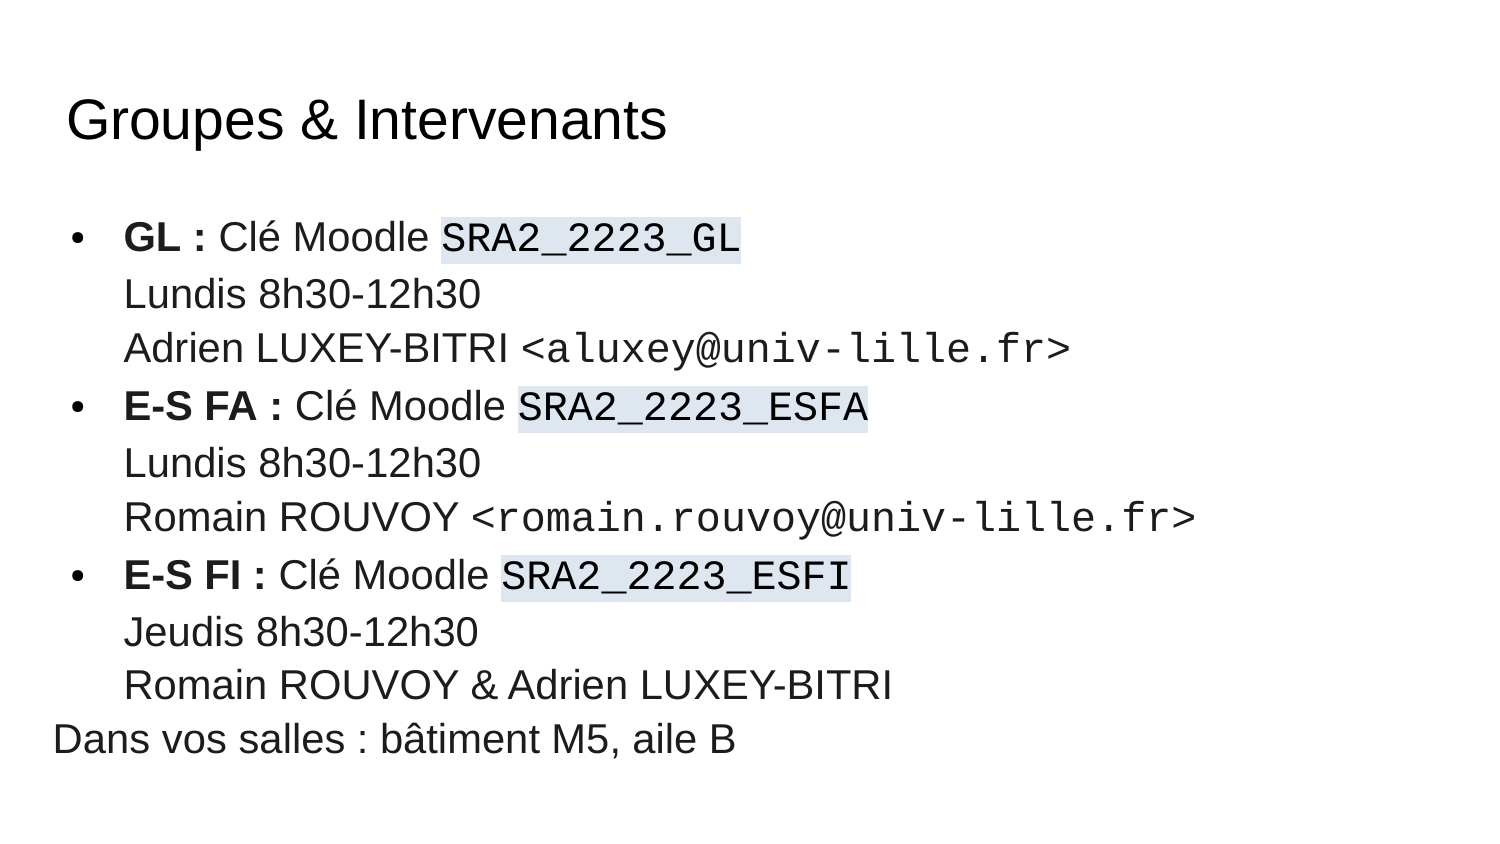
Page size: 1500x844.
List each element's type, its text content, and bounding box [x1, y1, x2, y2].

title Groupes & Intervenants [51, 72, 1449, 167]
list GL : Clé Moodle SRA2_2223_GL Lundis 8h30-12h30 Adrien LUXEY-BITRI <aluxey@univ-lille.fr> E-S FA : Clé Moodle SRA2_2223_ESFA Lundis 8h30-12h30 Romain ROUVOY <romain.rouvoy@univ-lille.fr> E-S FI : Clé Moodle SRA2_2223_ESFI Jeudis 8h30-12h30 Romain ROUVOY & Adrien LUXEY-BITRI Dans vos salles : bâtiment M5, aile B [52, 206, 1451, 827]
